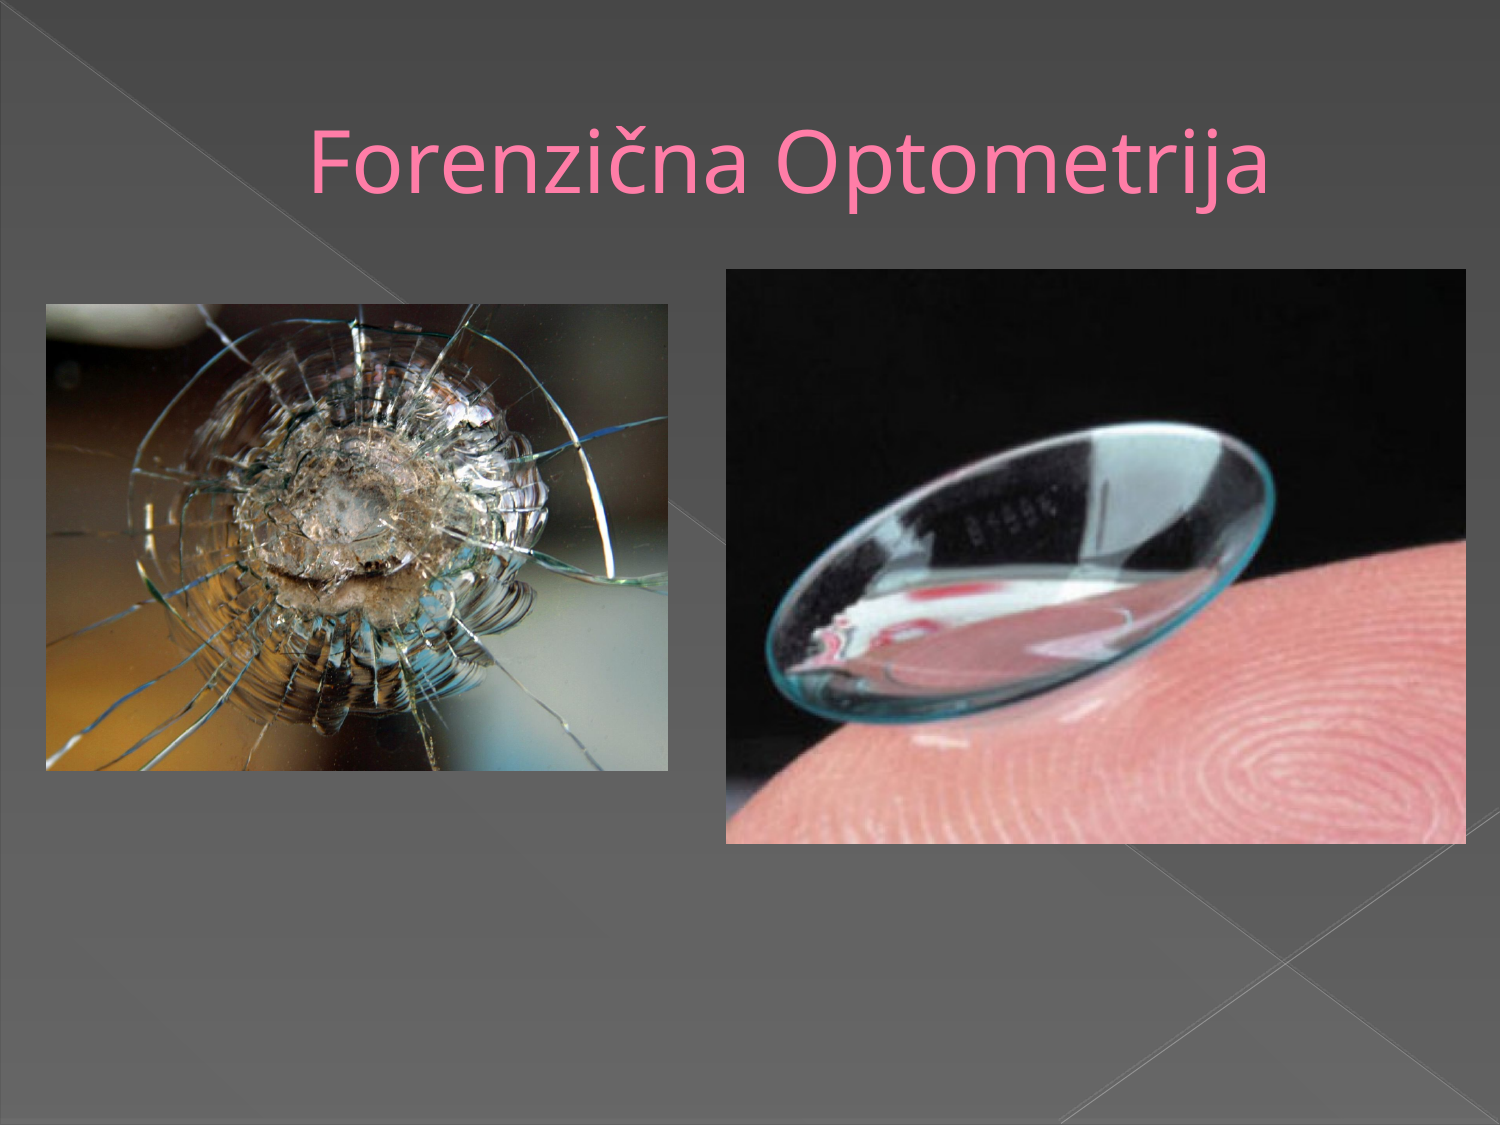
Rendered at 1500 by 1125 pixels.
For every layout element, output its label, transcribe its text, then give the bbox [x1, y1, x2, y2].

picture [46, 304, 668, 771]
title Forenzična Optometrija [75, 43, 1425, 274]
picture [726, 269, 1466, 844]
